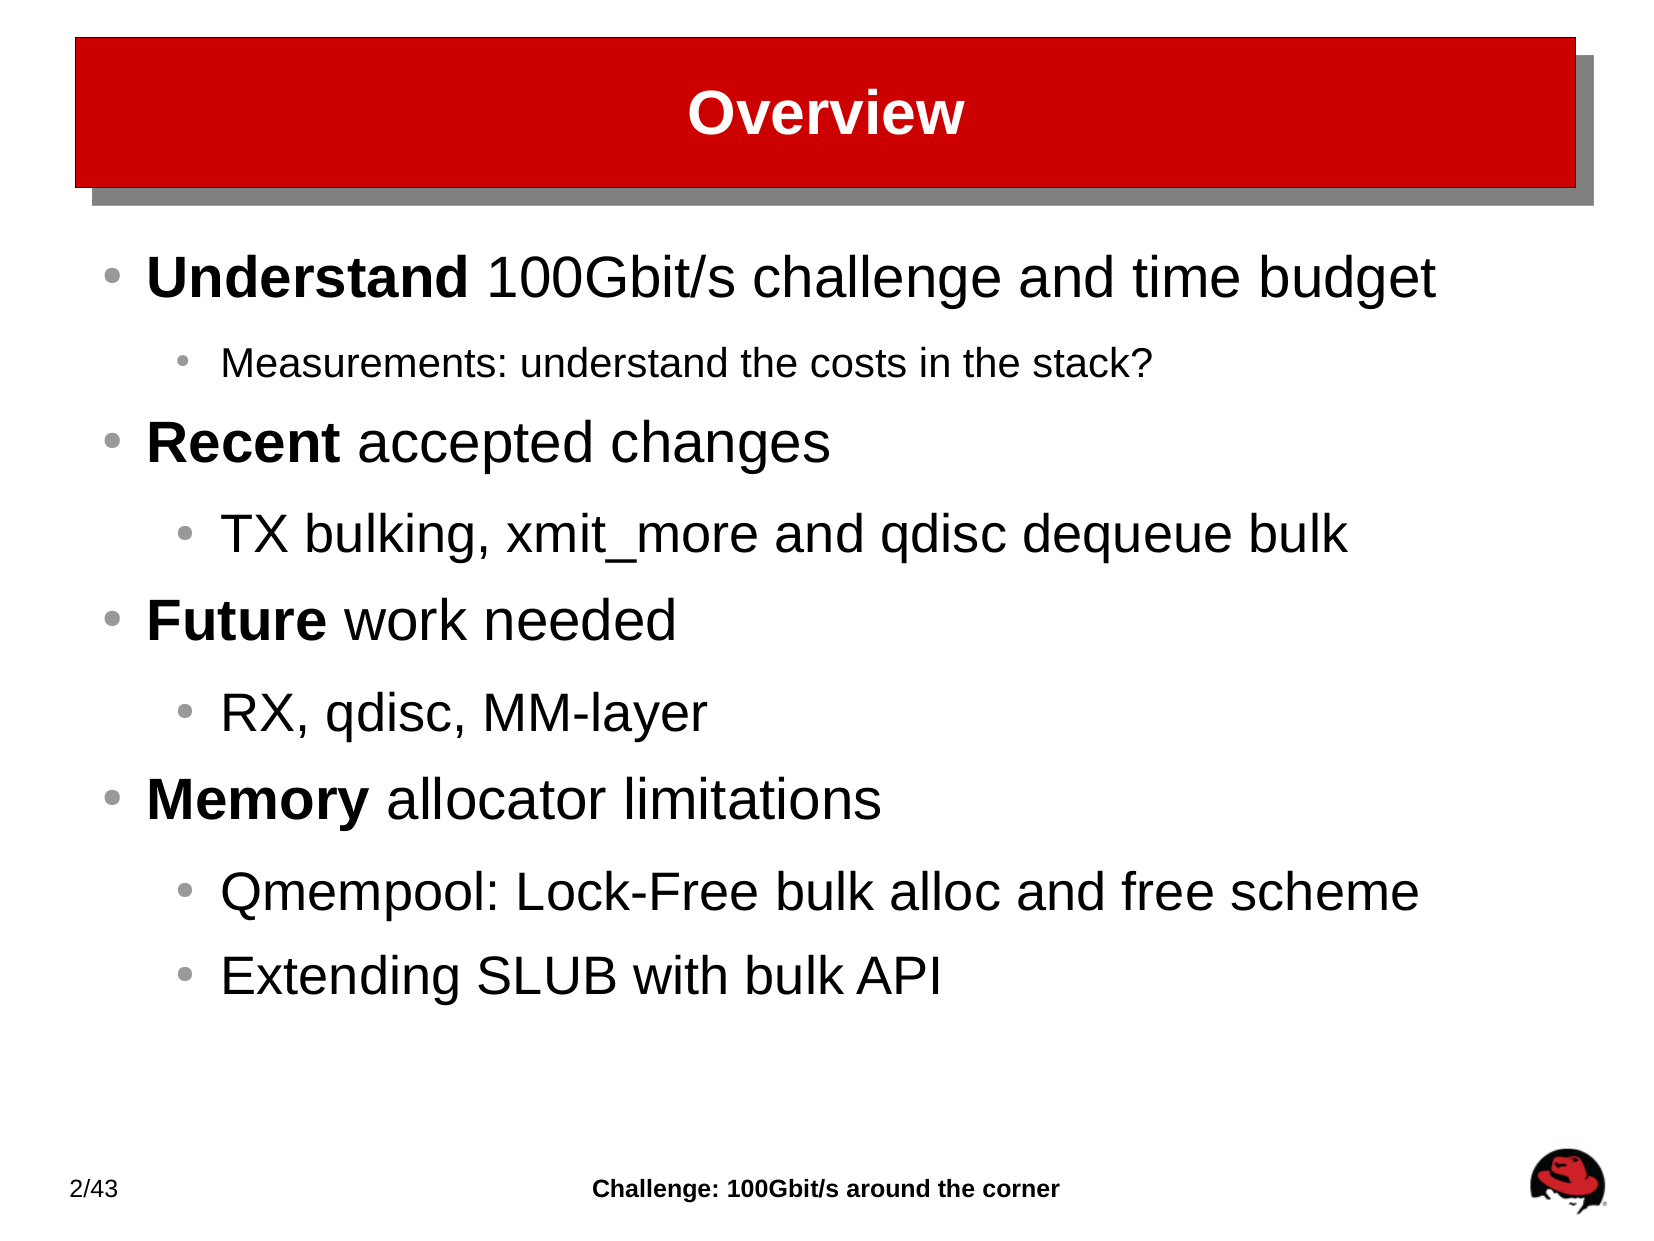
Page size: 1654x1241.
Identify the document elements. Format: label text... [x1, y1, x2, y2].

picture [1529, 1146, 1613, 1224]
title Overview [82, 37, 1571, 188]
list Understand 100Gbit/s challenge and time budget Measurements: understand the costs in the stack? Recent accepted changes TX bulking, xmit_more and qdisc dequeue bulk Future work needed RX, qdisc, MM-layer Memory allocator limitations Qmempool: Lock-Free bulk alloc and free scheme Extending SLUB with bulk API [86, 244, 1576, 1039]
